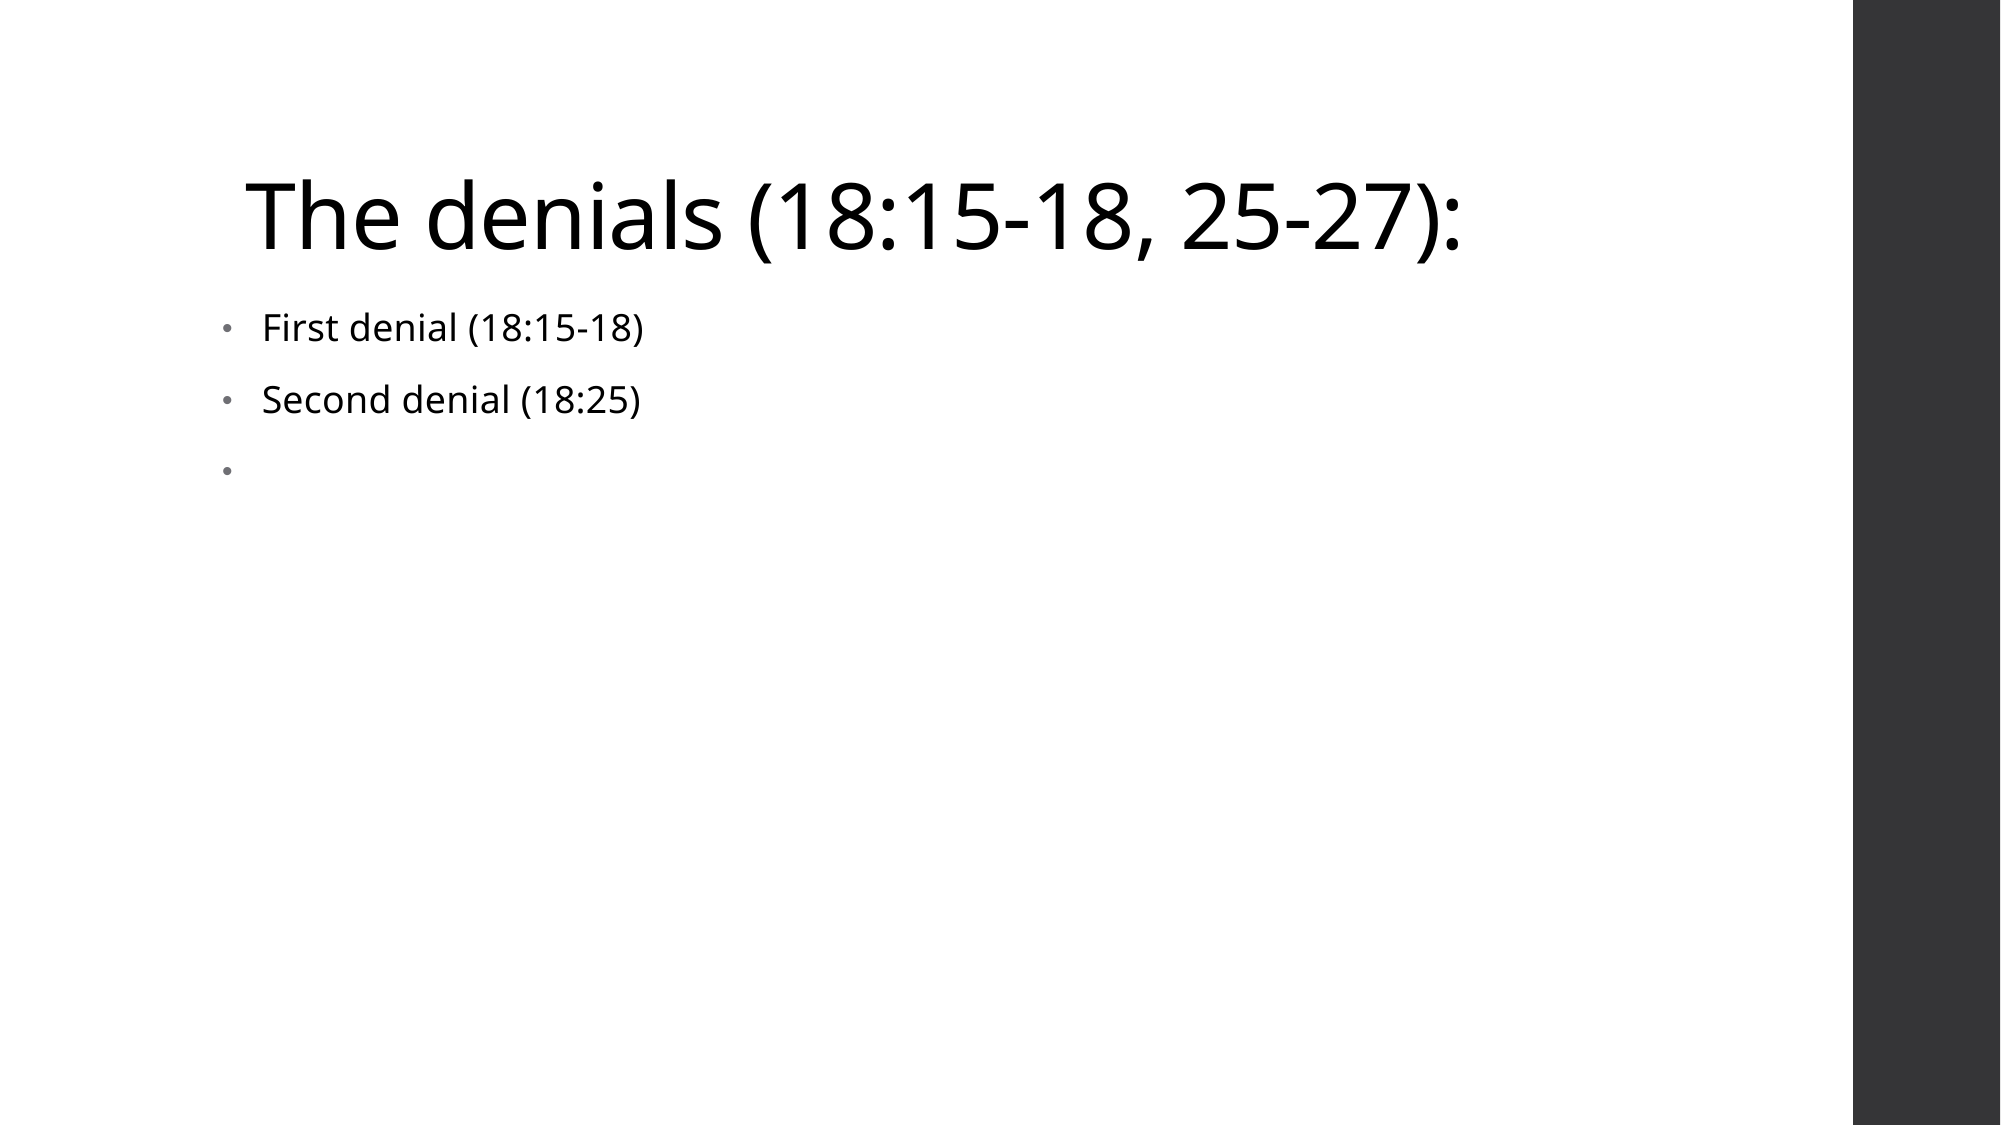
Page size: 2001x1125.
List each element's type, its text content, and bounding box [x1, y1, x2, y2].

title The denials (18:15-18, 25-27): [206, 60, 1797, 278]
list First denial (18:15-18) Second denial (18:25) [206, 299, 1617, 1014]
